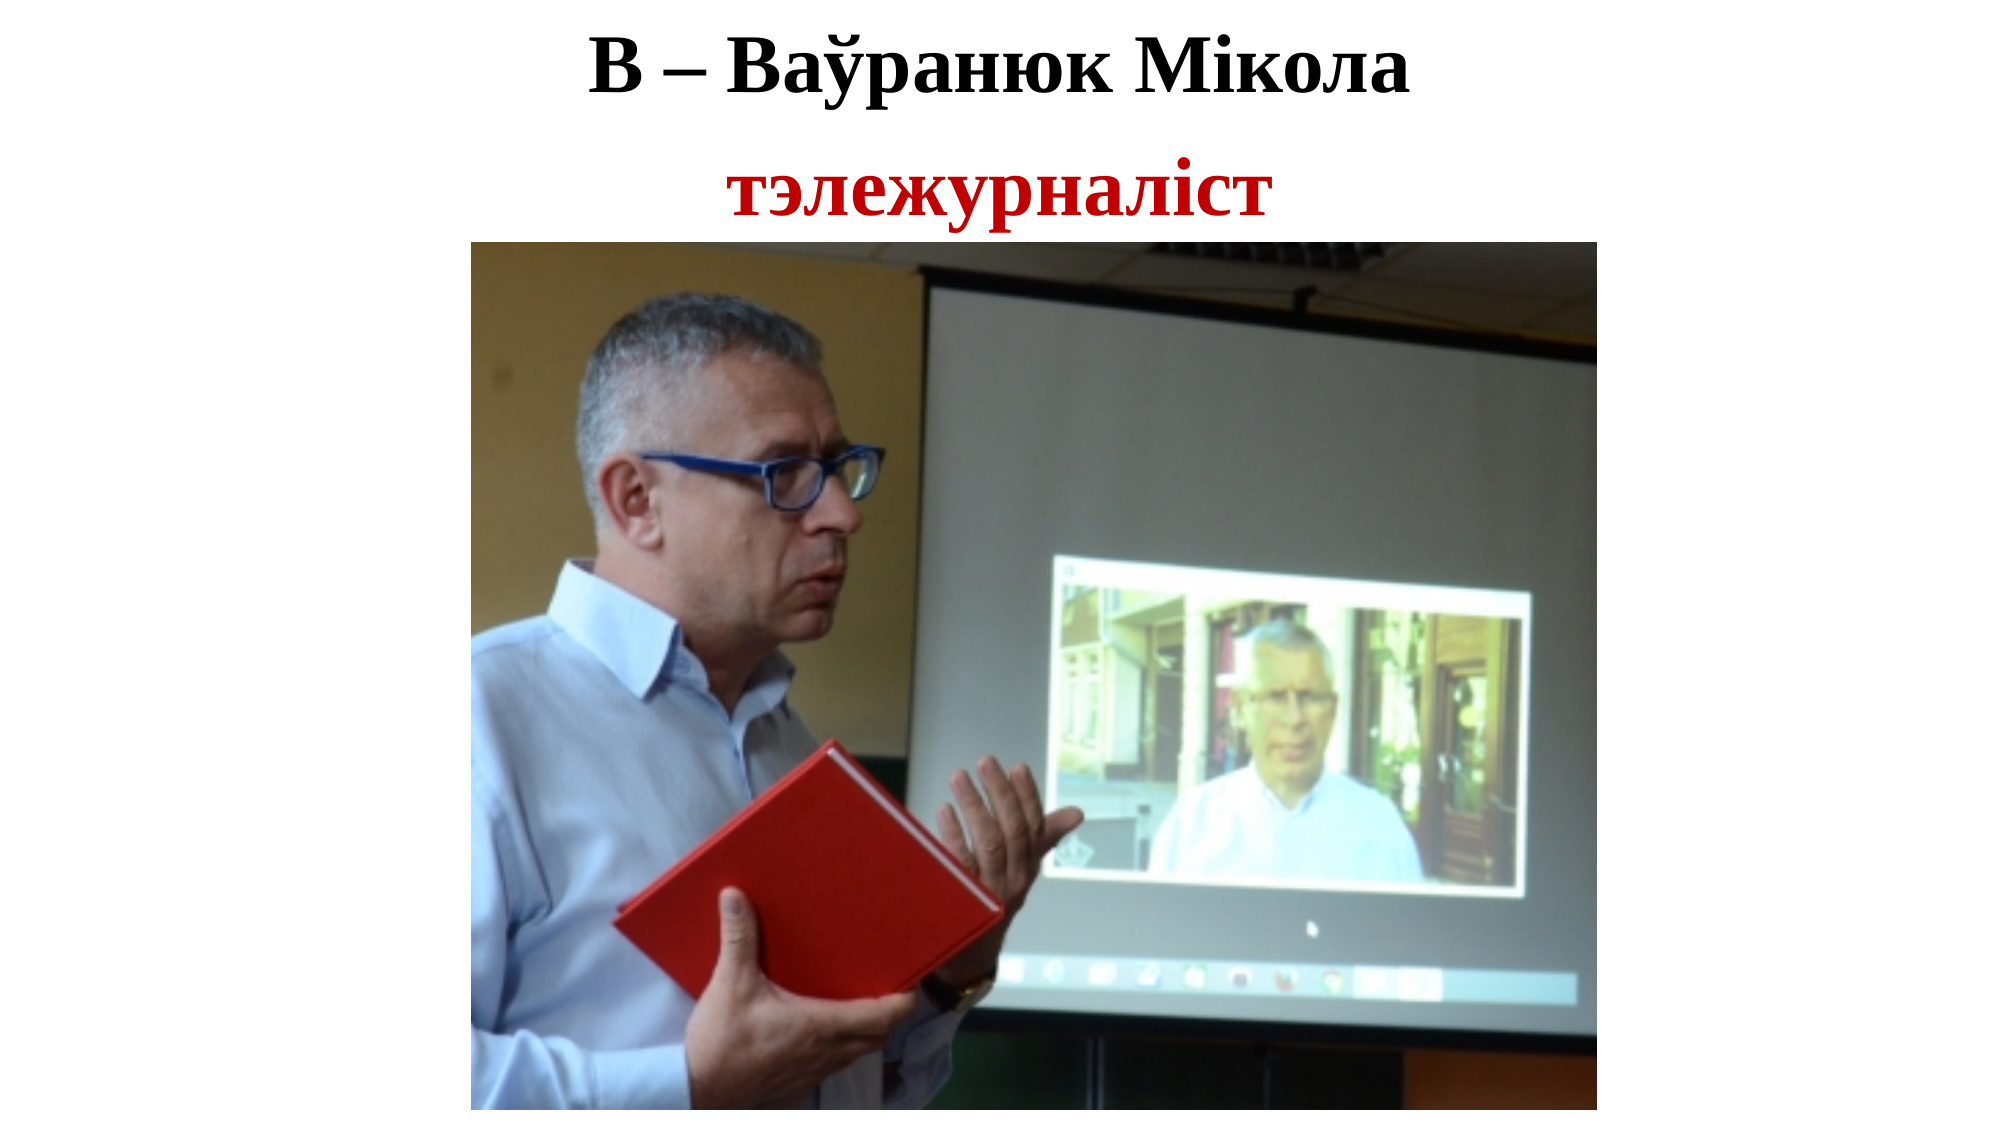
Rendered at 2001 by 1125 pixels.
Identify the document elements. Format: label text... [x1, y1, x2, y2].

text_box В – Ваўранюк Мікола тэлежурналіст [573, 0, 1427, 240]
picture [471, 242, 1597, 1110]
